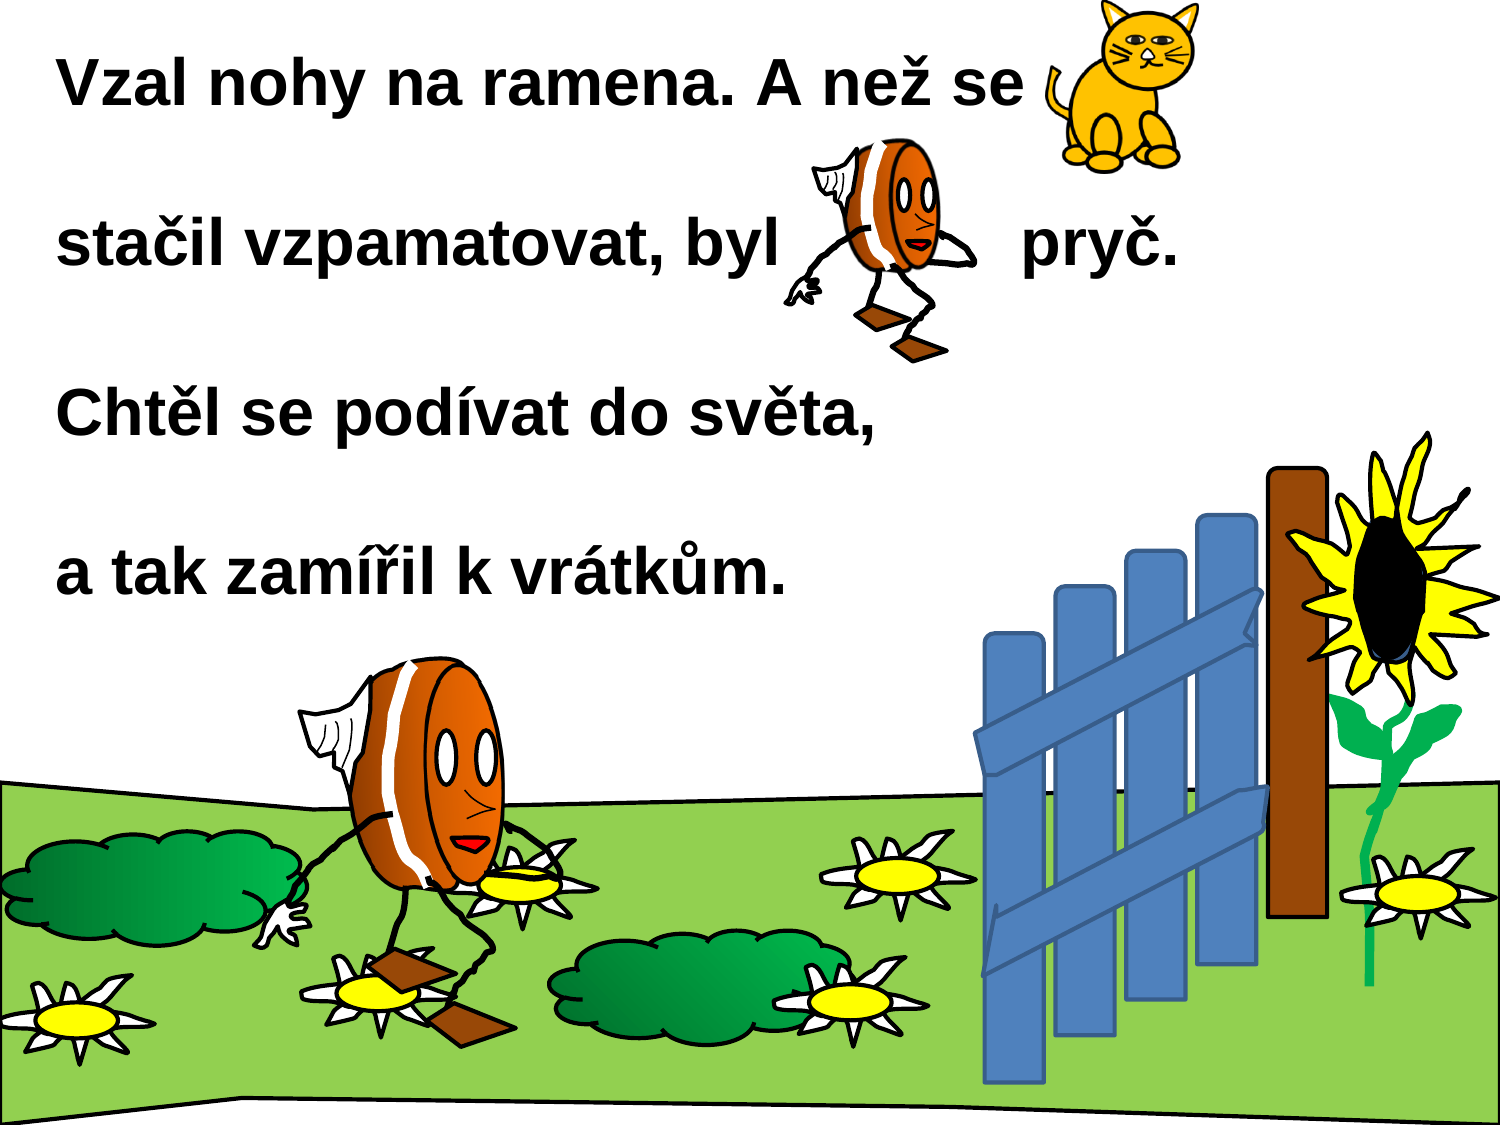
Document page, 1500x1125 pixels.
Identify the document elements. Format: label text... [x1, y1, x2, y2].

picture [345, 819, 438, 894]
text_box [299, 676, 371, 795]
text_box [785, 277, 821, 305]
text_box [451, 837, 489, 853]
text_box [813, 148, 857, 217]
picture [1045, 0, 1199, 174]
picture [345, 656, 505, 894]
text_box Vzal nohy na ramena. A než se stačil vzpamatovat, byl pryč. Chtěl se podívat do světa, a tak zamířil k vrátkům. [40, 30, 1264, 617]
text_box [855, 304, 911, 331]
picture [841, 232, 897, 274]
text_box [907, 241, 931, 250]
text_box [505, 832, 557, 875]
text_box [897, 179, 911, 211]
picture [841, 137, 941, 274]
text_box [436, 730, 457, 785]
text_box [891, 336, 947, 362]
text_box [476, 730, 497, 785]
text_box [0, 432, 1500, 1125]
text_box [922, 179, 935, 211]
